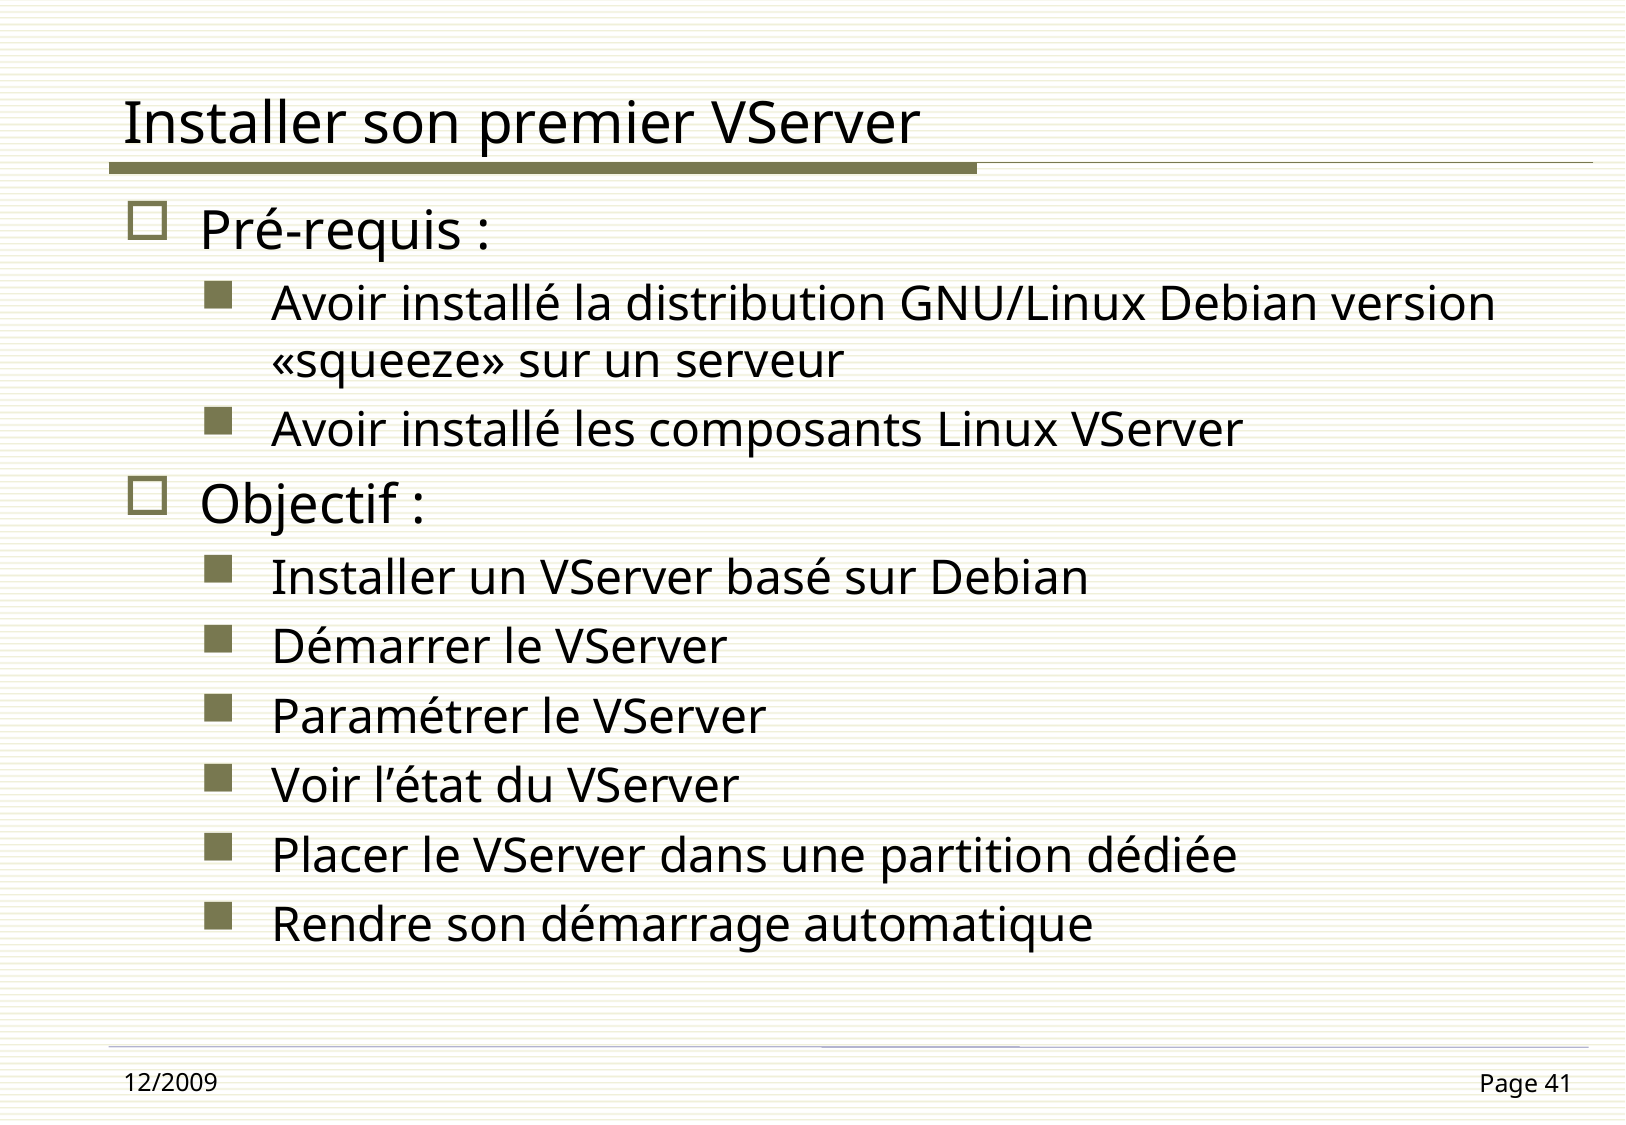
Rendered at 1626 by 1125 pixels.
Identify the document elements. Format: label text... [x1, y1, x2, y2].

list Pré-requis : Avoir installé la distribution GNU/Linux Debian version «squeeze» sur un serveur Avoir installé les composants Linux VServer Objectif : Installer un VServer basé sur Debian Démarrer le VServer Paramétrer le VServer Voir l’état du VServer Placer le VServer dans une partition dédiée Rendre son démarrage automatique [108, 187, 1595, 1035]
title Installer son premier VServer [108, 12, 1596, 163]
picture [0, 0, 1626, 1125]
